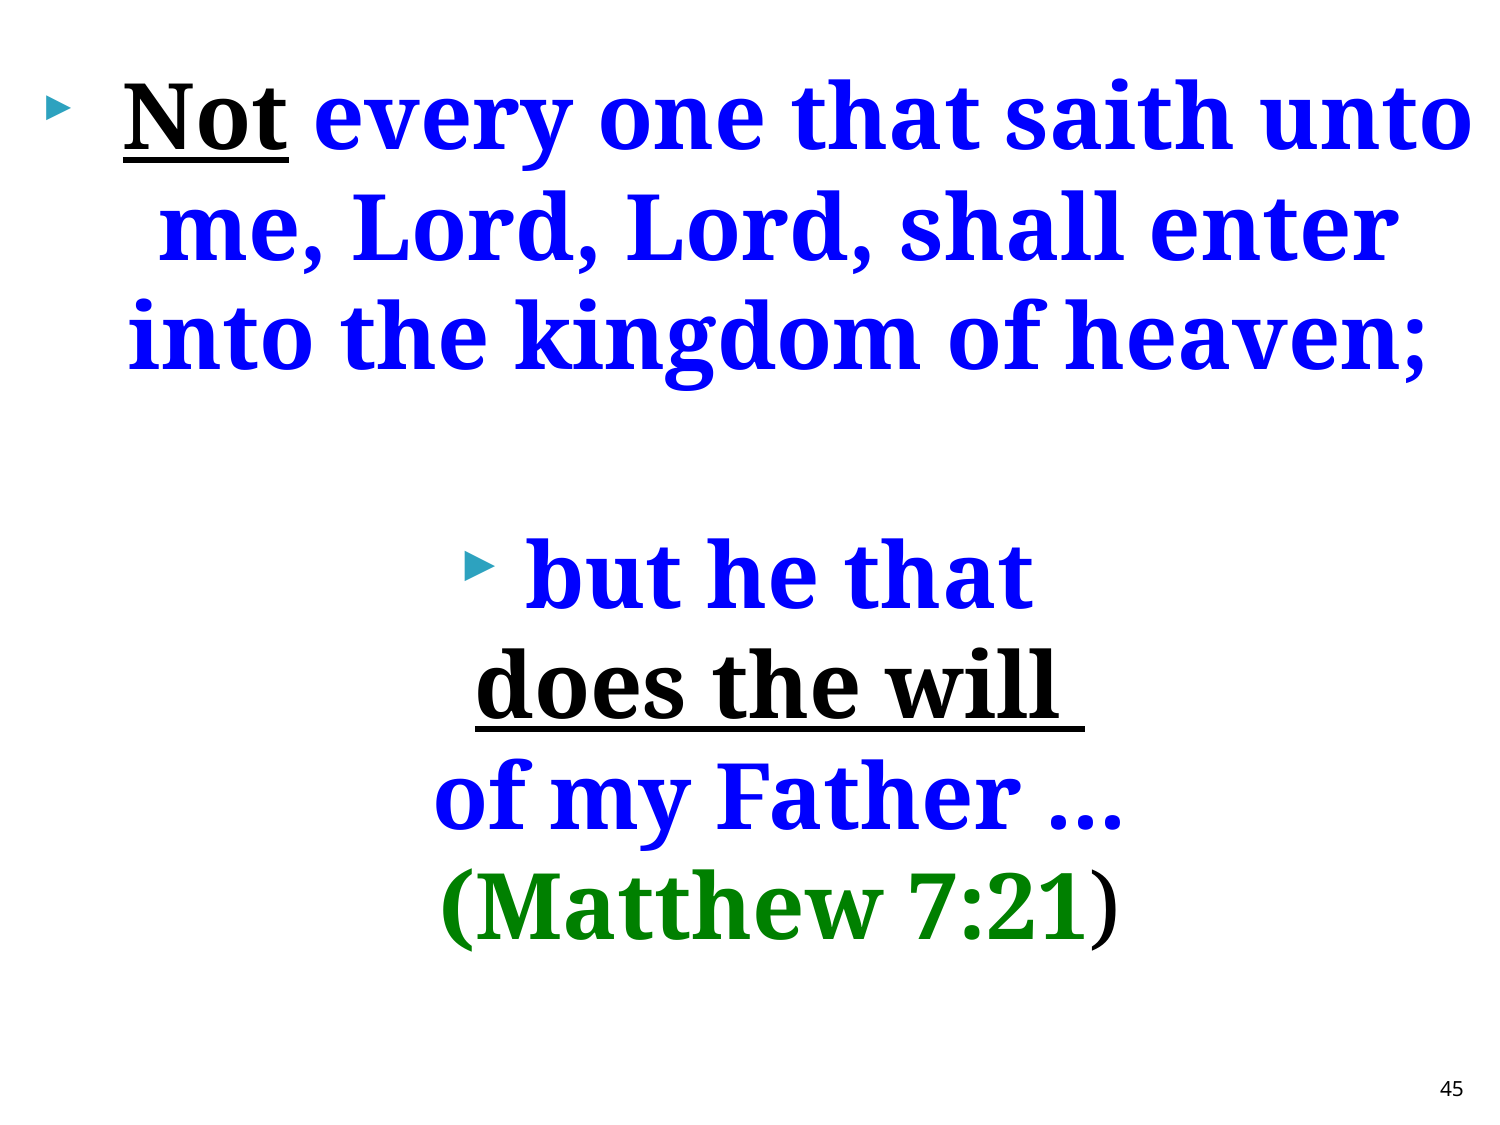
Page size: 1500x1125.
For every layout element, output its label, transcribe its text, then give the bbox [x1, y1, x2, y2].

list Not every one that saith unto me, Lord, Lord, shall enter into the kingdom of heaven; but he that does the will of my Father ... (Matthew 7:21) [0, 0, 1500, 1125]
slide_number <number> [1418, 1051, 1479, 1112]
